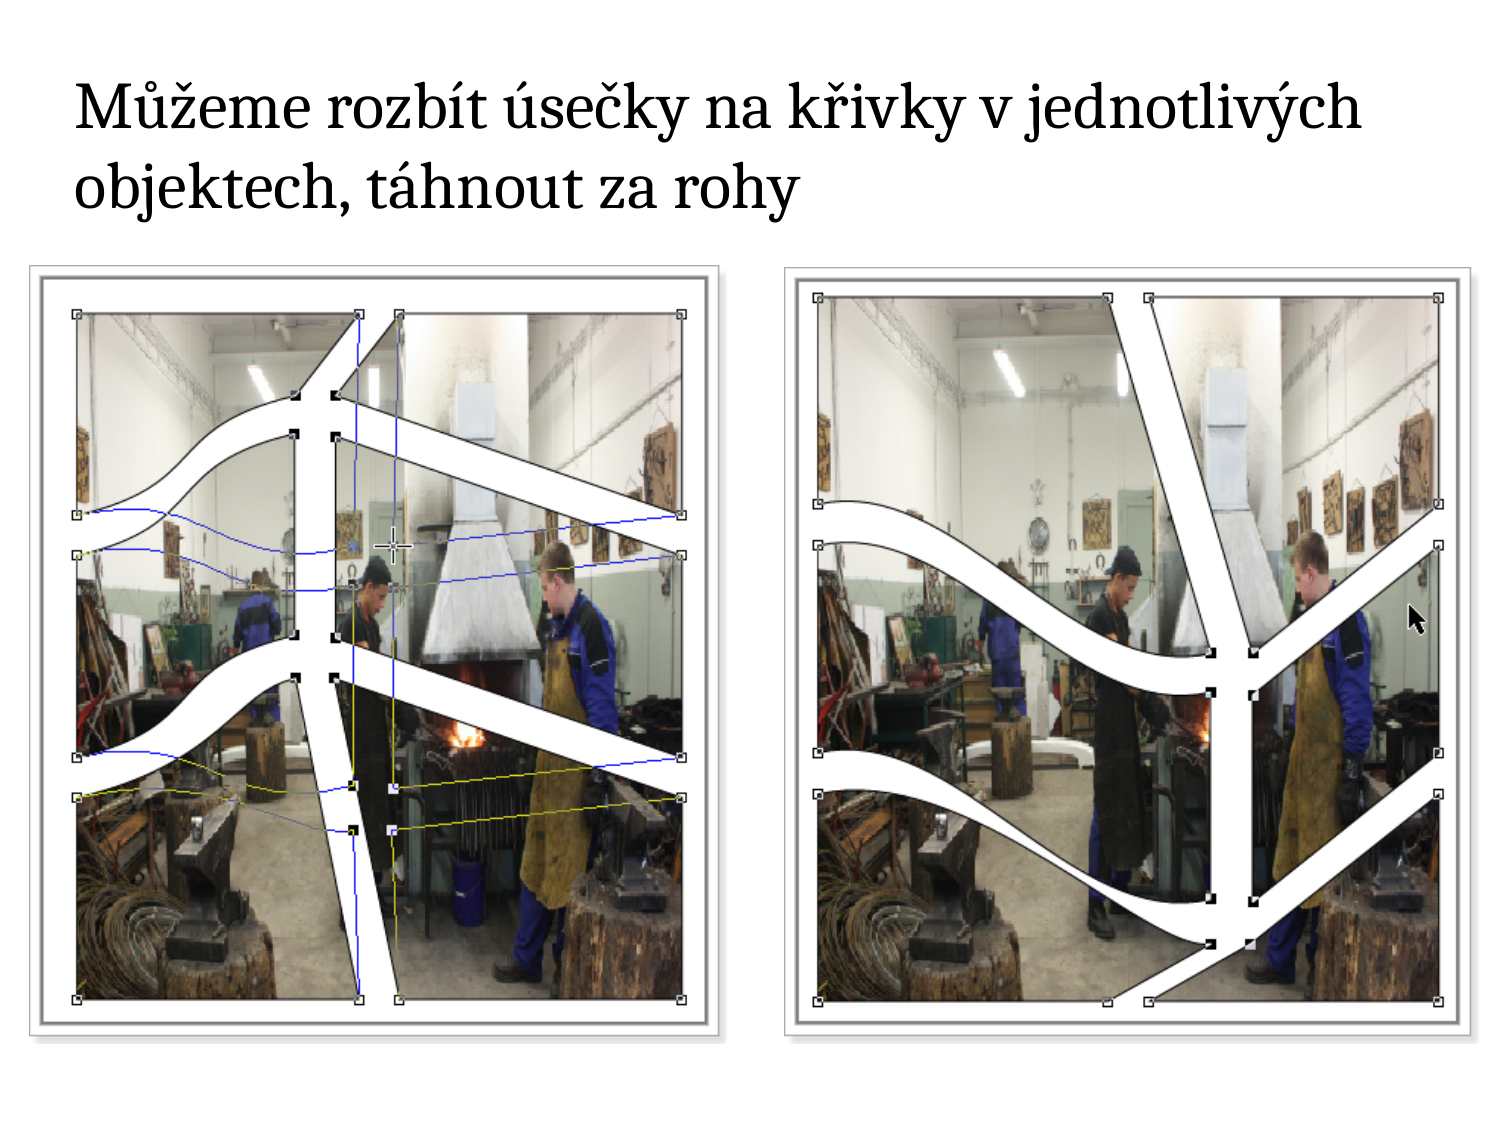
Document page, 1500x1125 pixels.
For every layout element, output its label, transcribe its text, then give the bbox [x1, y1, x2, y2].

picture [784, 267, 1479, 1044]
picture [29, 265, 727, 1044]
text_box Můžeme rozbít úsečky na křivky v jednotlivých objektech, táhnout za rohy [0, 54, 1500, 231]
